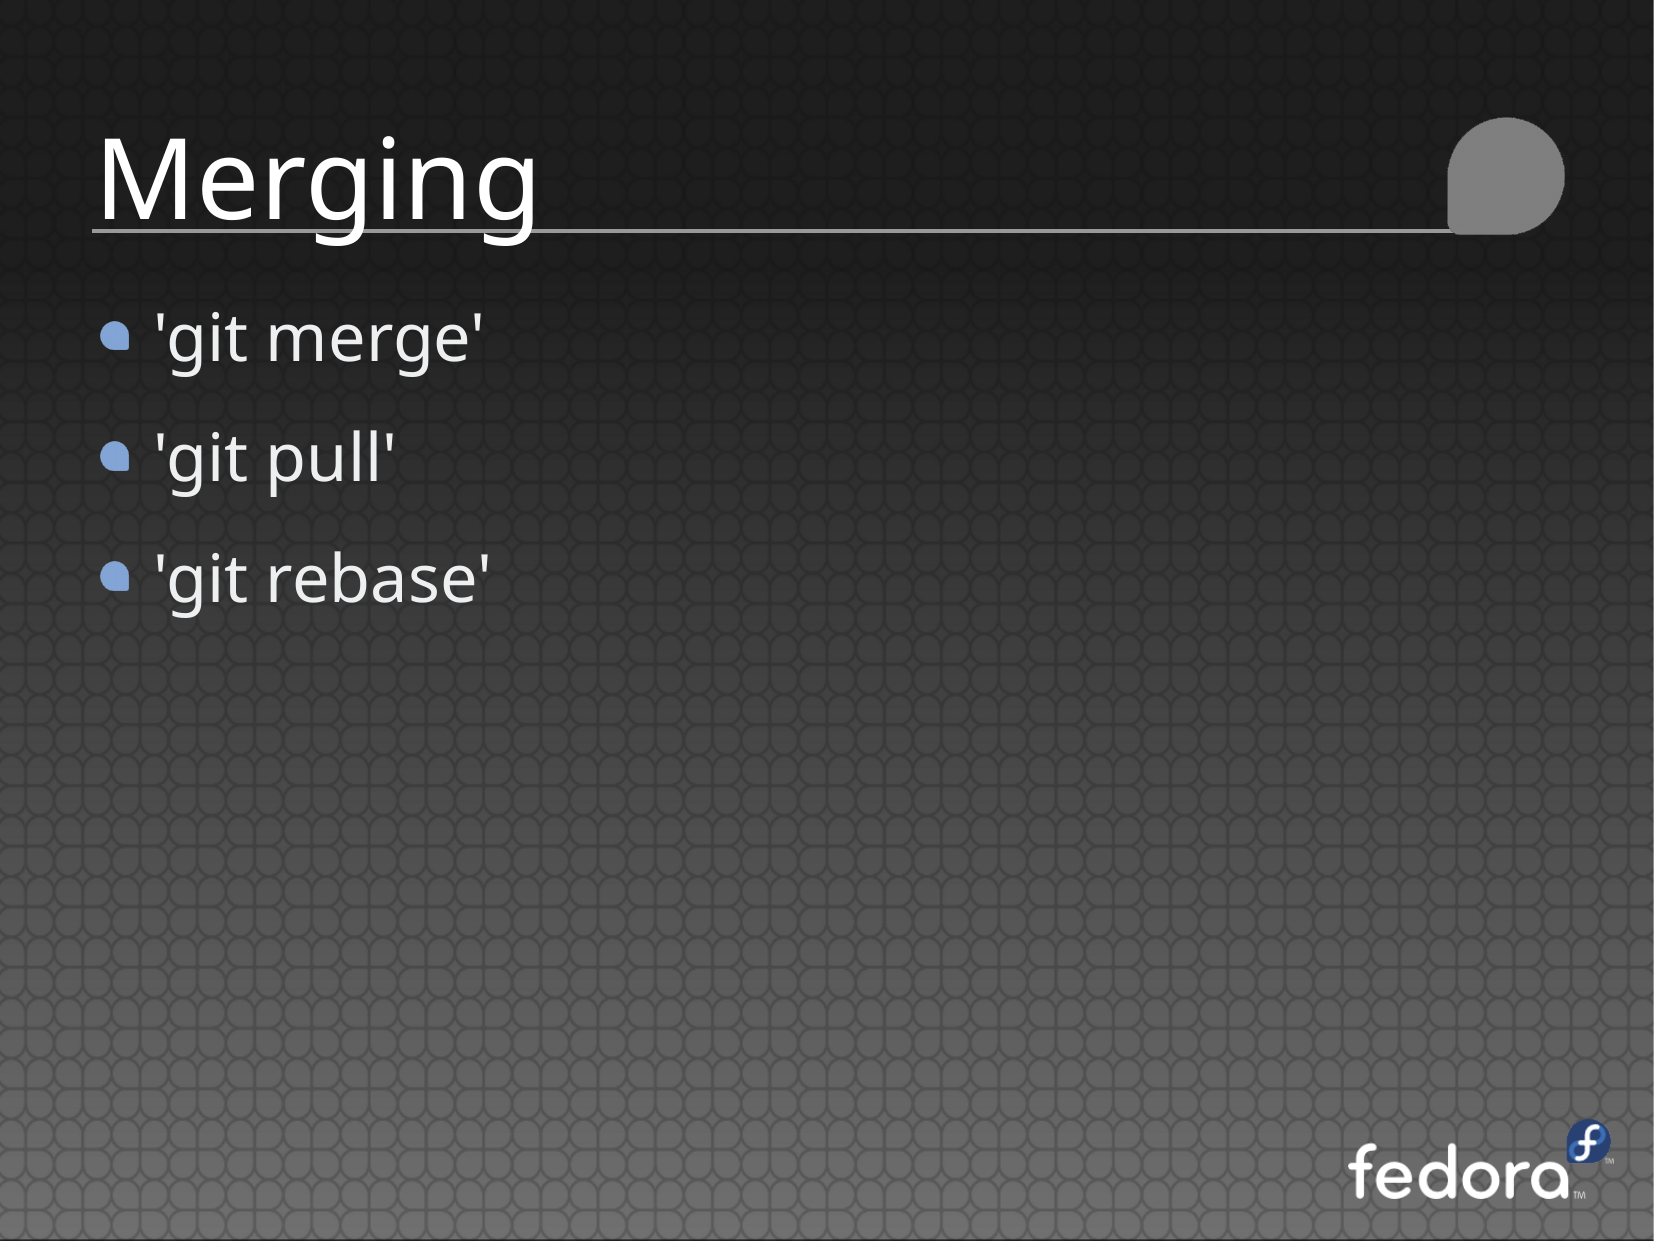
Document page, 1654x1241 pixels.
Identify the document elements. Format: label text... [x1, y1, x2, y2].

list 'git merge' 'git pull' 'git rebase' [82, 290, 1571, 1094]
title Merging [94, 100, 1426, 251]
picture [0, 0, 1654, 1241]
